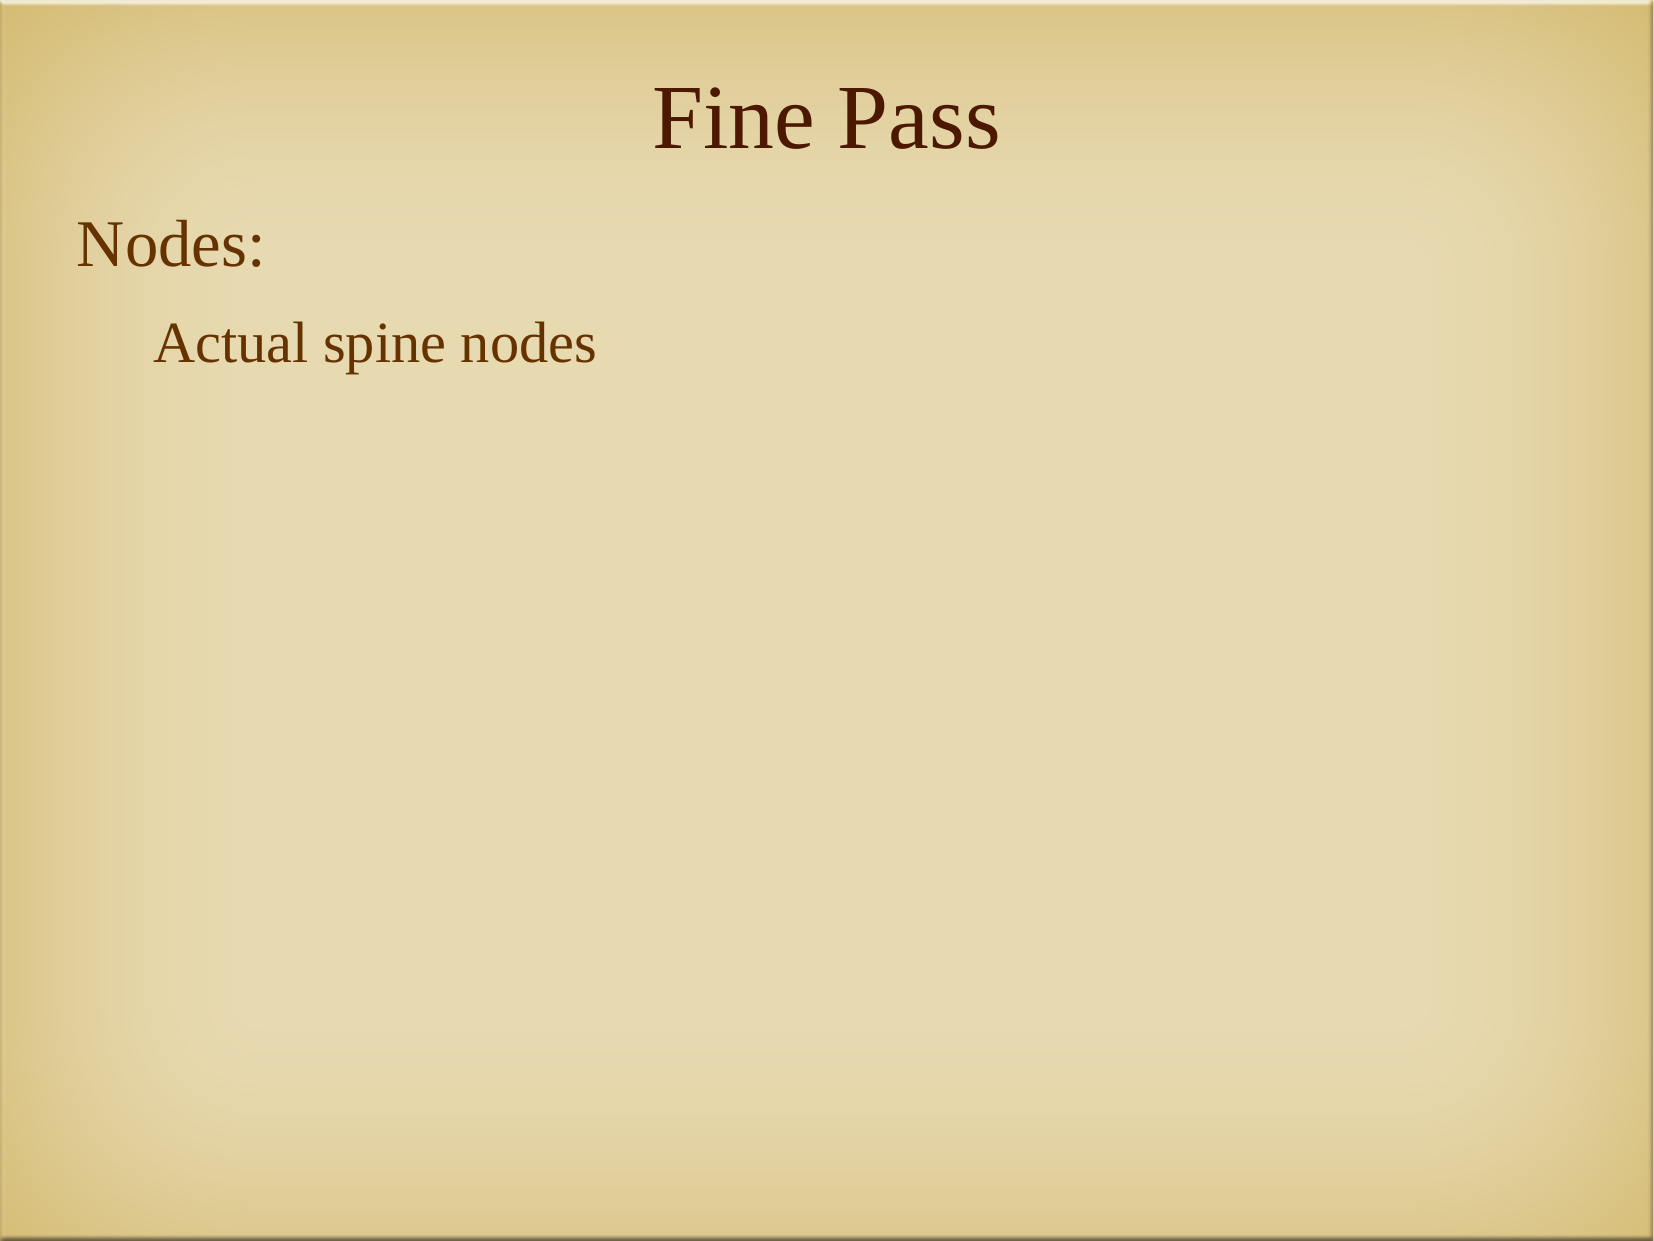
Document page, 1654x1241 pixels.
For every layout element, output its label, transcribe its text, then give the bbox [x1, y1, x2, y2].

picture [0, 0, 1654, 1241]
title Fine Pass [59, 58, 1595, 178]
list Nodes: Actual spine nodes [59, 206, 1595, 1182]
